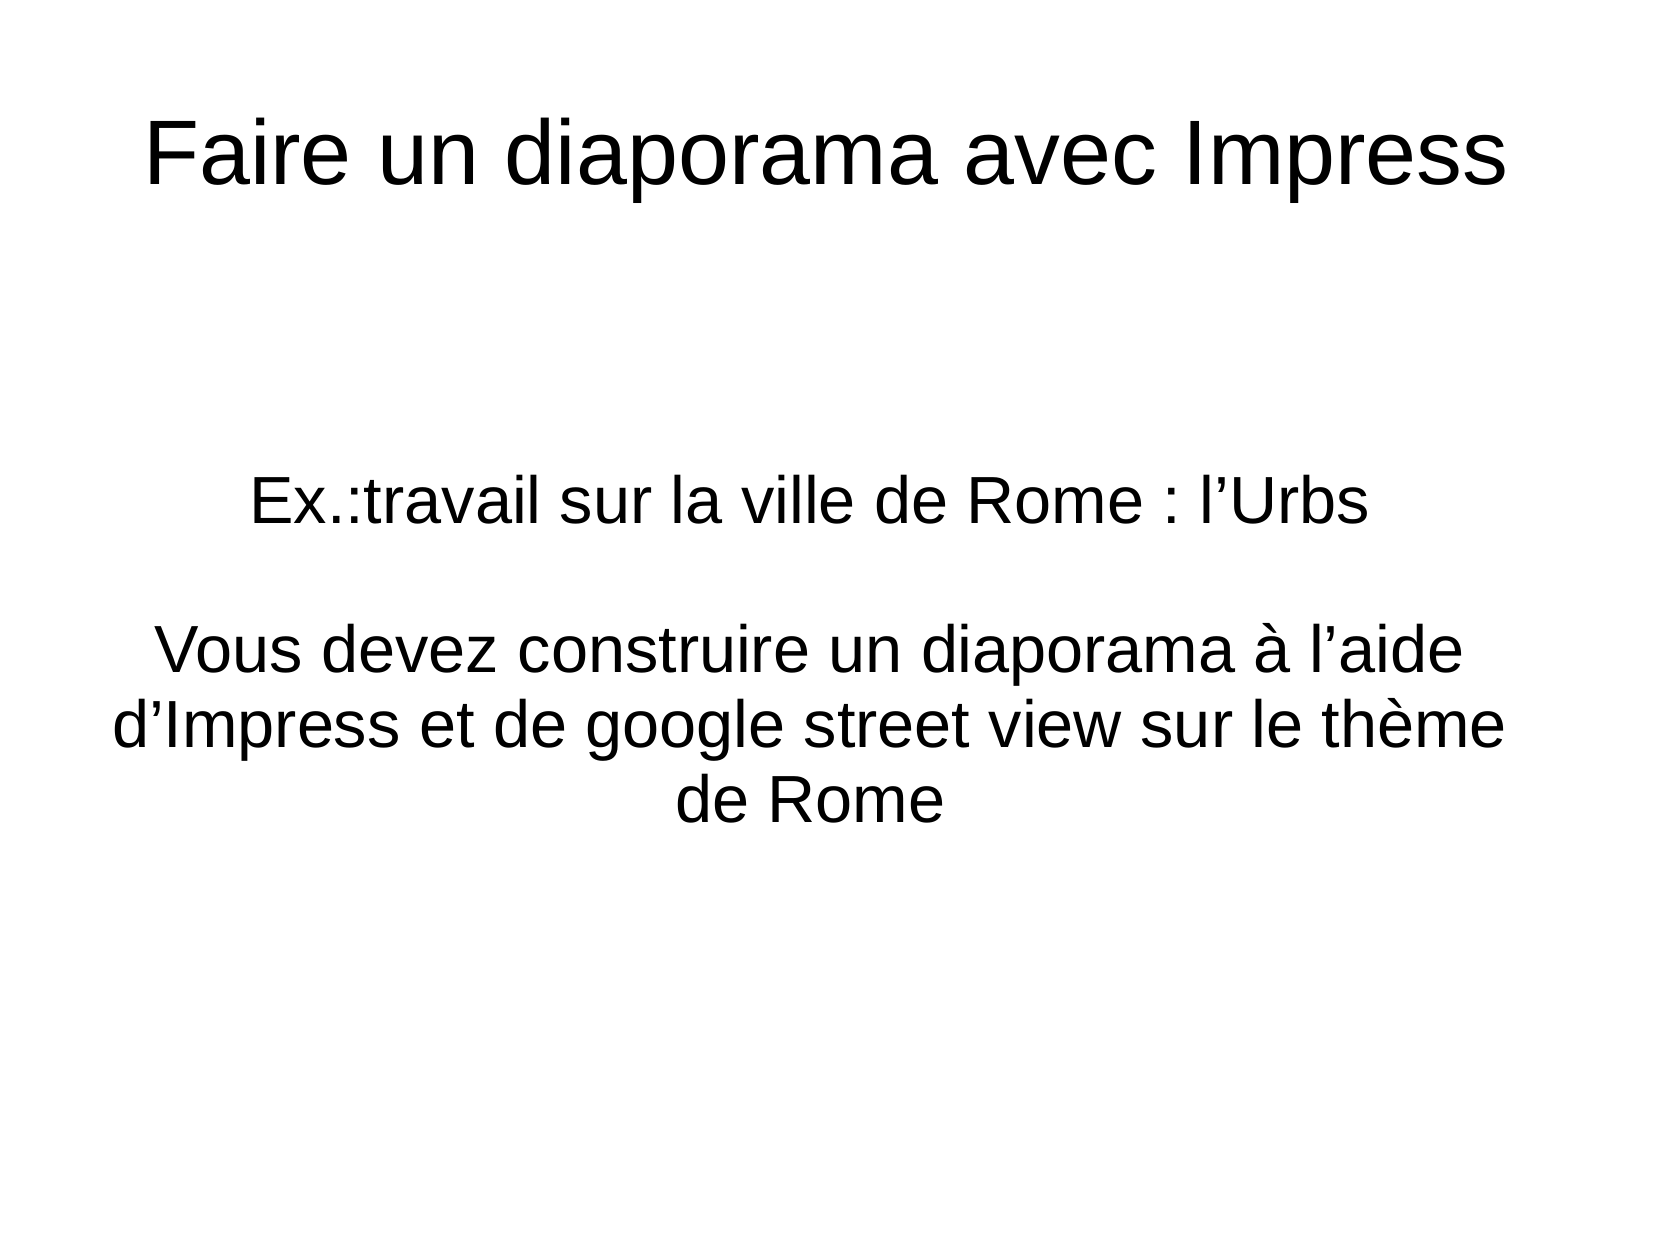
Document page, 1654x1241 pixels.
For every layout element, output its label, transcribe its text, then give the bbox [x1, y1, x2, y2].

title Faire un diaporama avec Impress [82, 49, 1571, 257]
subtitle Ex.:travail sur la ville de Rome : l’Urbs Vous devez construire un diaporama à l’aide d’Impress et de google street view sur le thème de Rome [82, 290, 1538, 1010]
